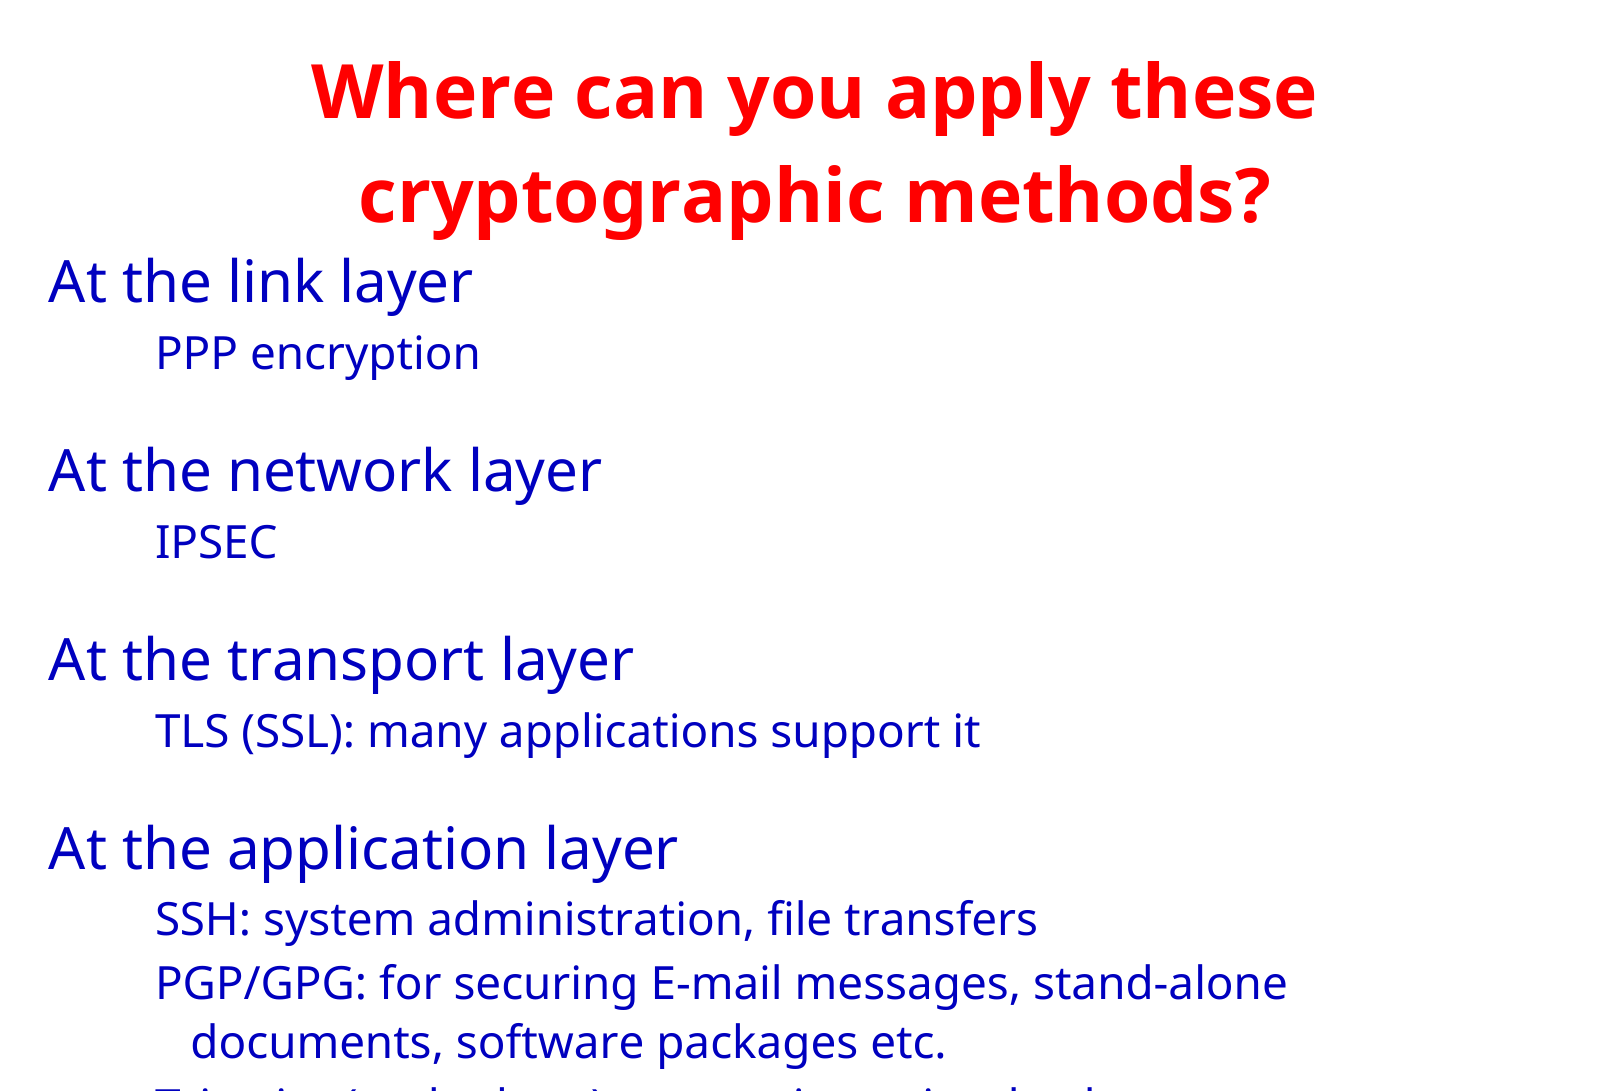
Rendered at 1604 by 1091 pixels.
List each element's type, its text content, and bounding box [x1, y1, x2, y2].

title Where can you apply these cryptographic methods? [292, 35, 1338, 214]
list At the link layer PPP encryption At the network layer IPSEC At the transport layer TLS (SSL): many applications support it At the application layer SSH: system administration, file transfers PGP/GPG: for securing E-mail messages, stand-alone documents, software packages etc. Tripwire (and others): system integrity checks [13, 242, 1520, 1052]
